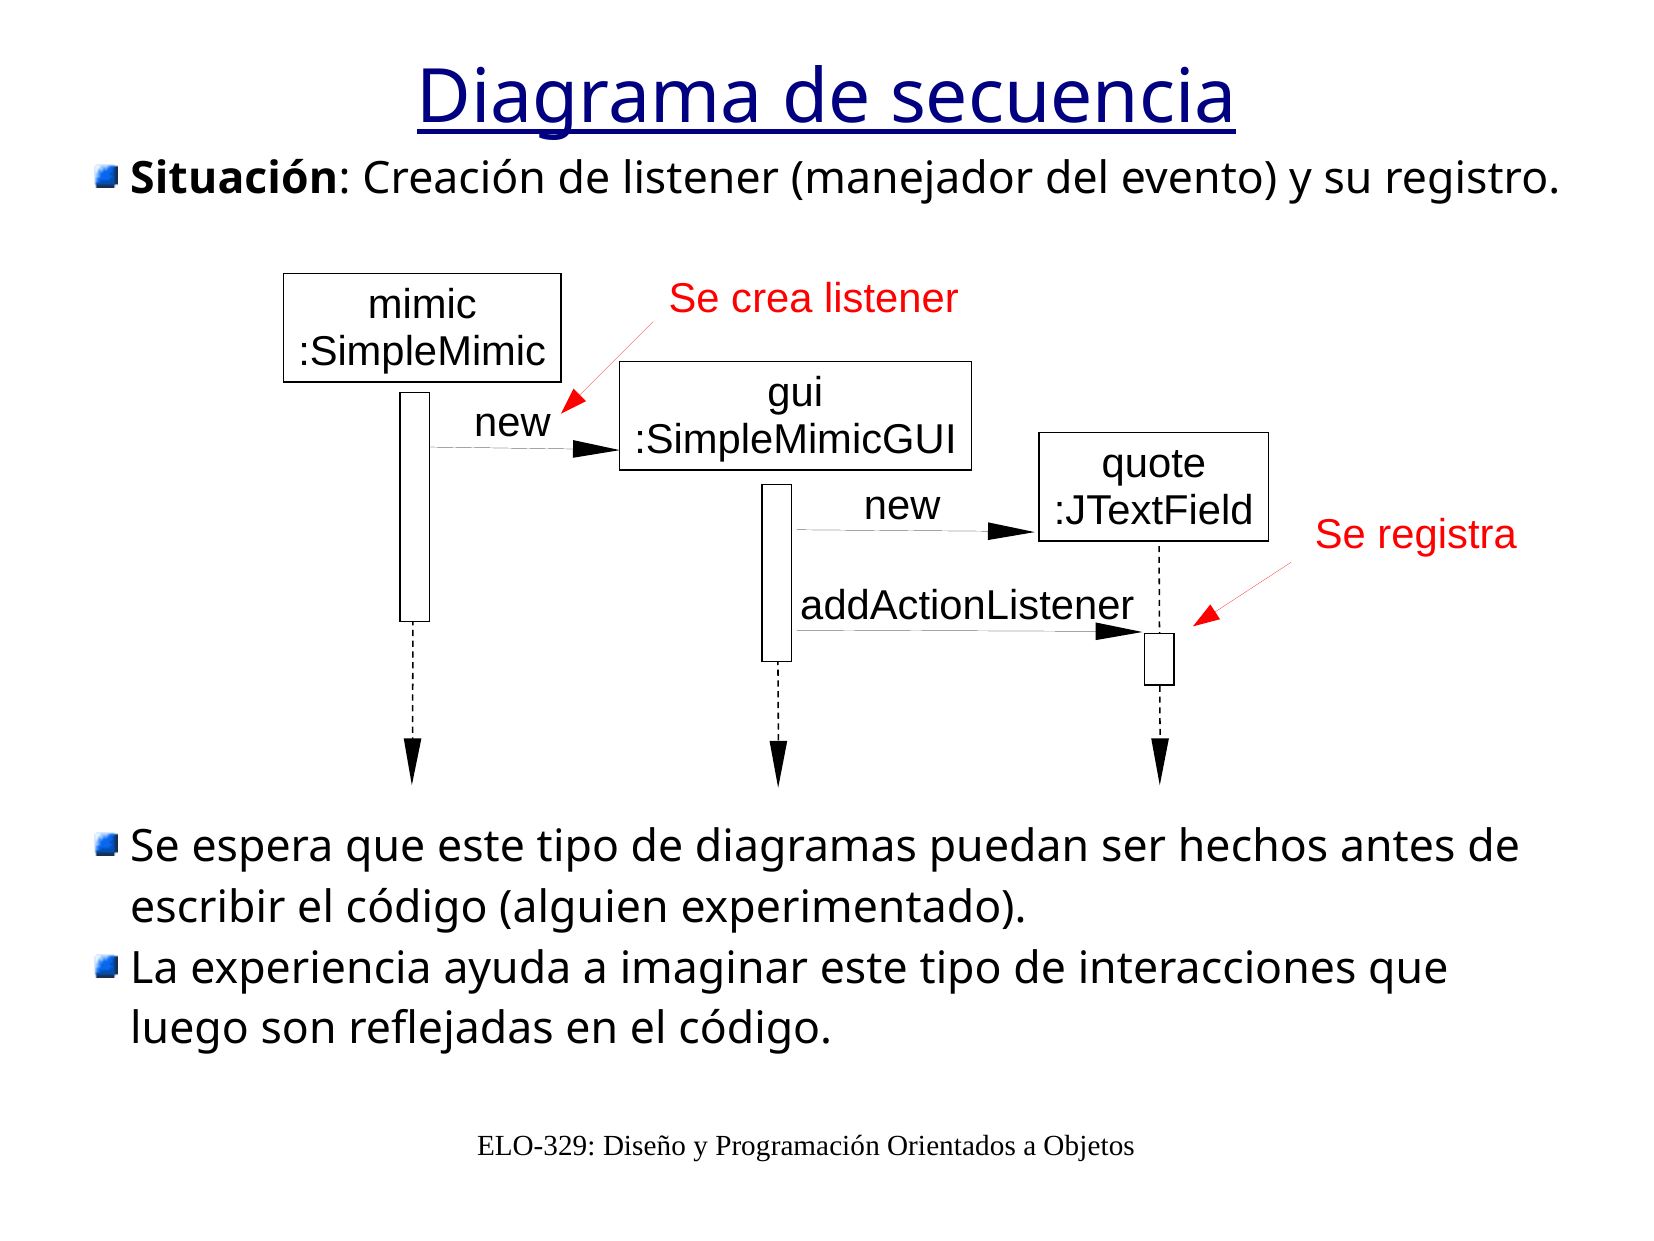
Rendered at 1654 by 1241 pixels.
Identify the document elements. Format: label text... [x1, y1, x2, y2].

text_box [1144, 633, 1175, 685]
title Diagrama de secuencia [82, 43, 1571, 145]
text_box mimic :SimpleMimic [283, 273, 562, 382]
list Situación: Creación de listener (manejador del evento) y su registro. Se espera que este tipo de diagramas puedan ser hechos antes de escribir el código (alguien experimentado). La experiencia ayuda a imaginar este tipo de interacciones que luego son reflejadas en el código. [82, 145, 1571, 1109]
text_box new [849, 473, 956, 530]
text_box new [849, 531, 956, 536]
text_box [761, 484, 792, 662]
text_box Se registra [1300, 503, 1532, 566]
text_box Se crea listener [653, 267, 974, 330]
text_box quote :JTextField [1039, 432, 1269, 541]
text_box addActionListener [785, 574, 1150, 637]
text_box new [459, 391, 566, 454]
text_box [400, 392, 430, 622]
text_box gui :SimpleMimicGUI [619, 361, 972, 470]
